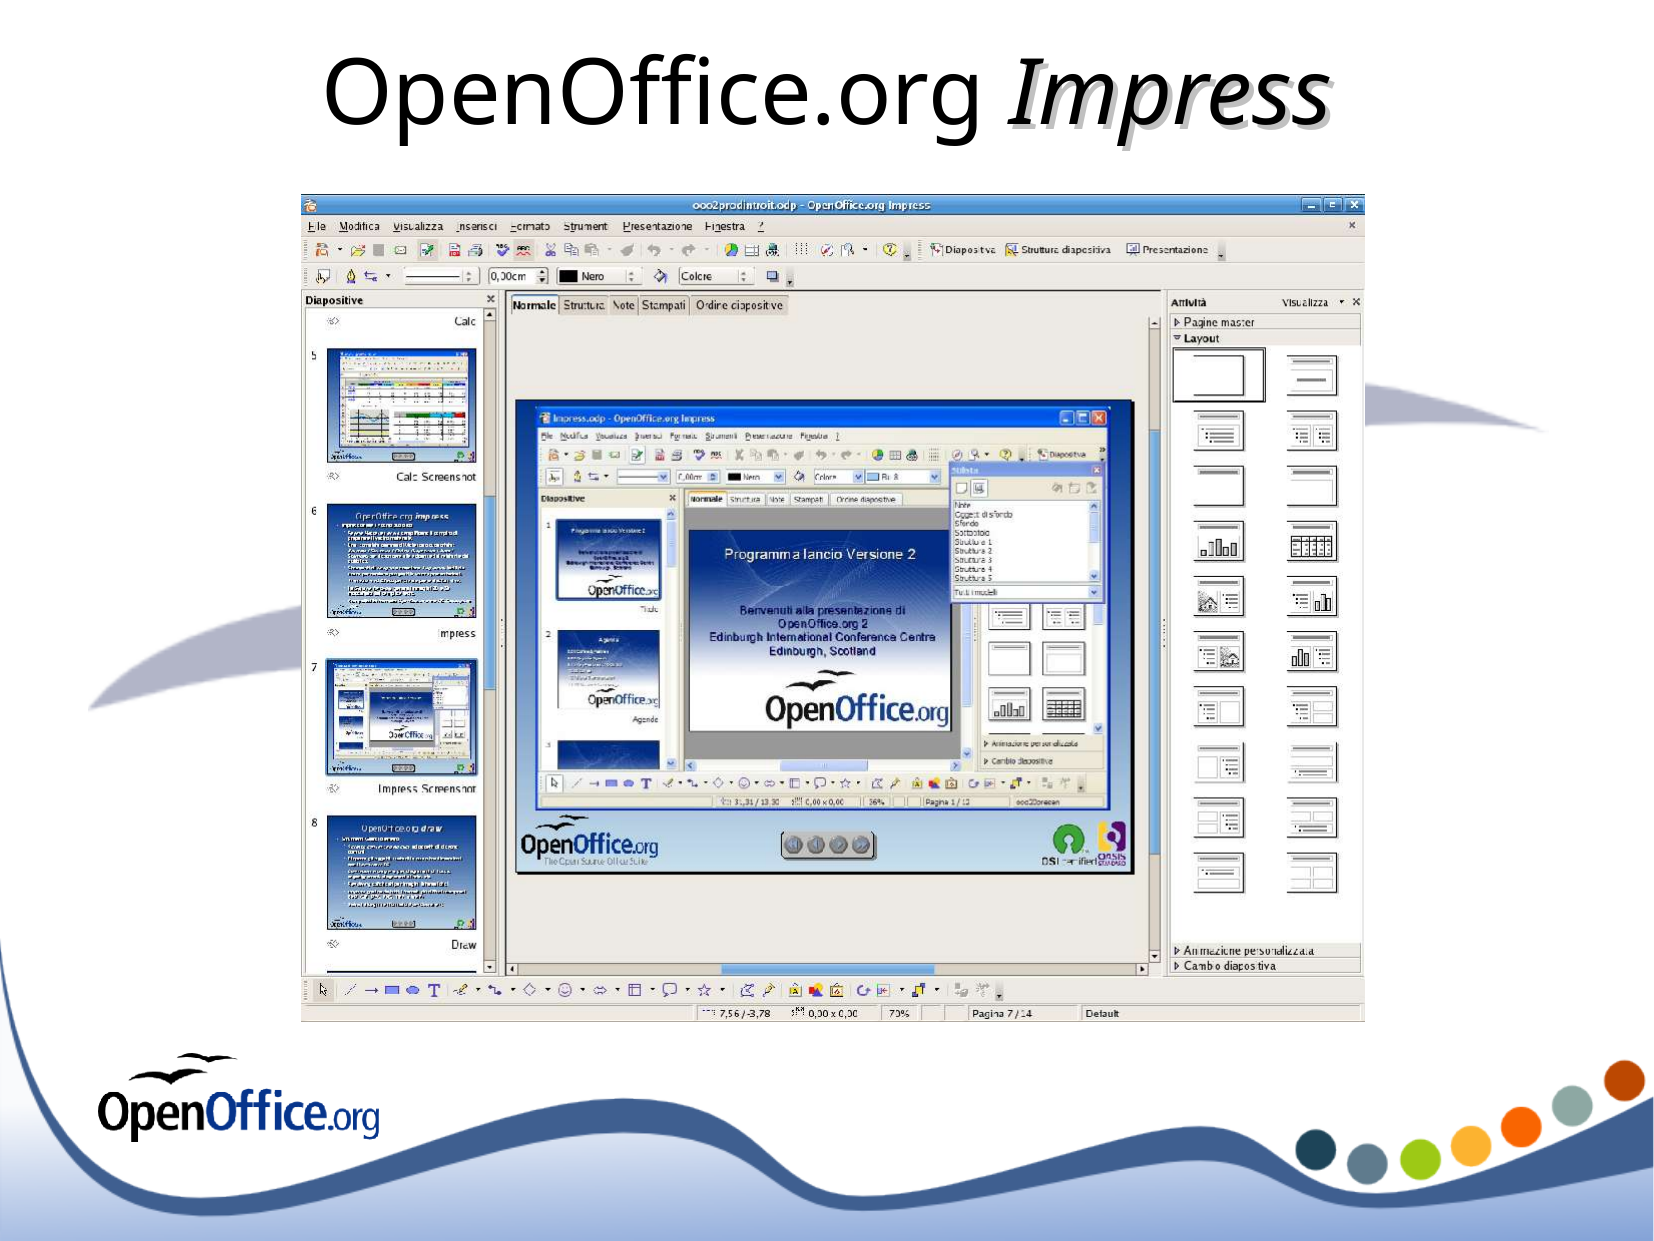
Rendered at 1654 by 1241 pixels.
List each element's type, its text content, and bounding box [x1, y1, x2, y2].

title OpenOffice.org Impress [29, 0, 1625, 178]
picture [0, 194, 1654, 1241]
